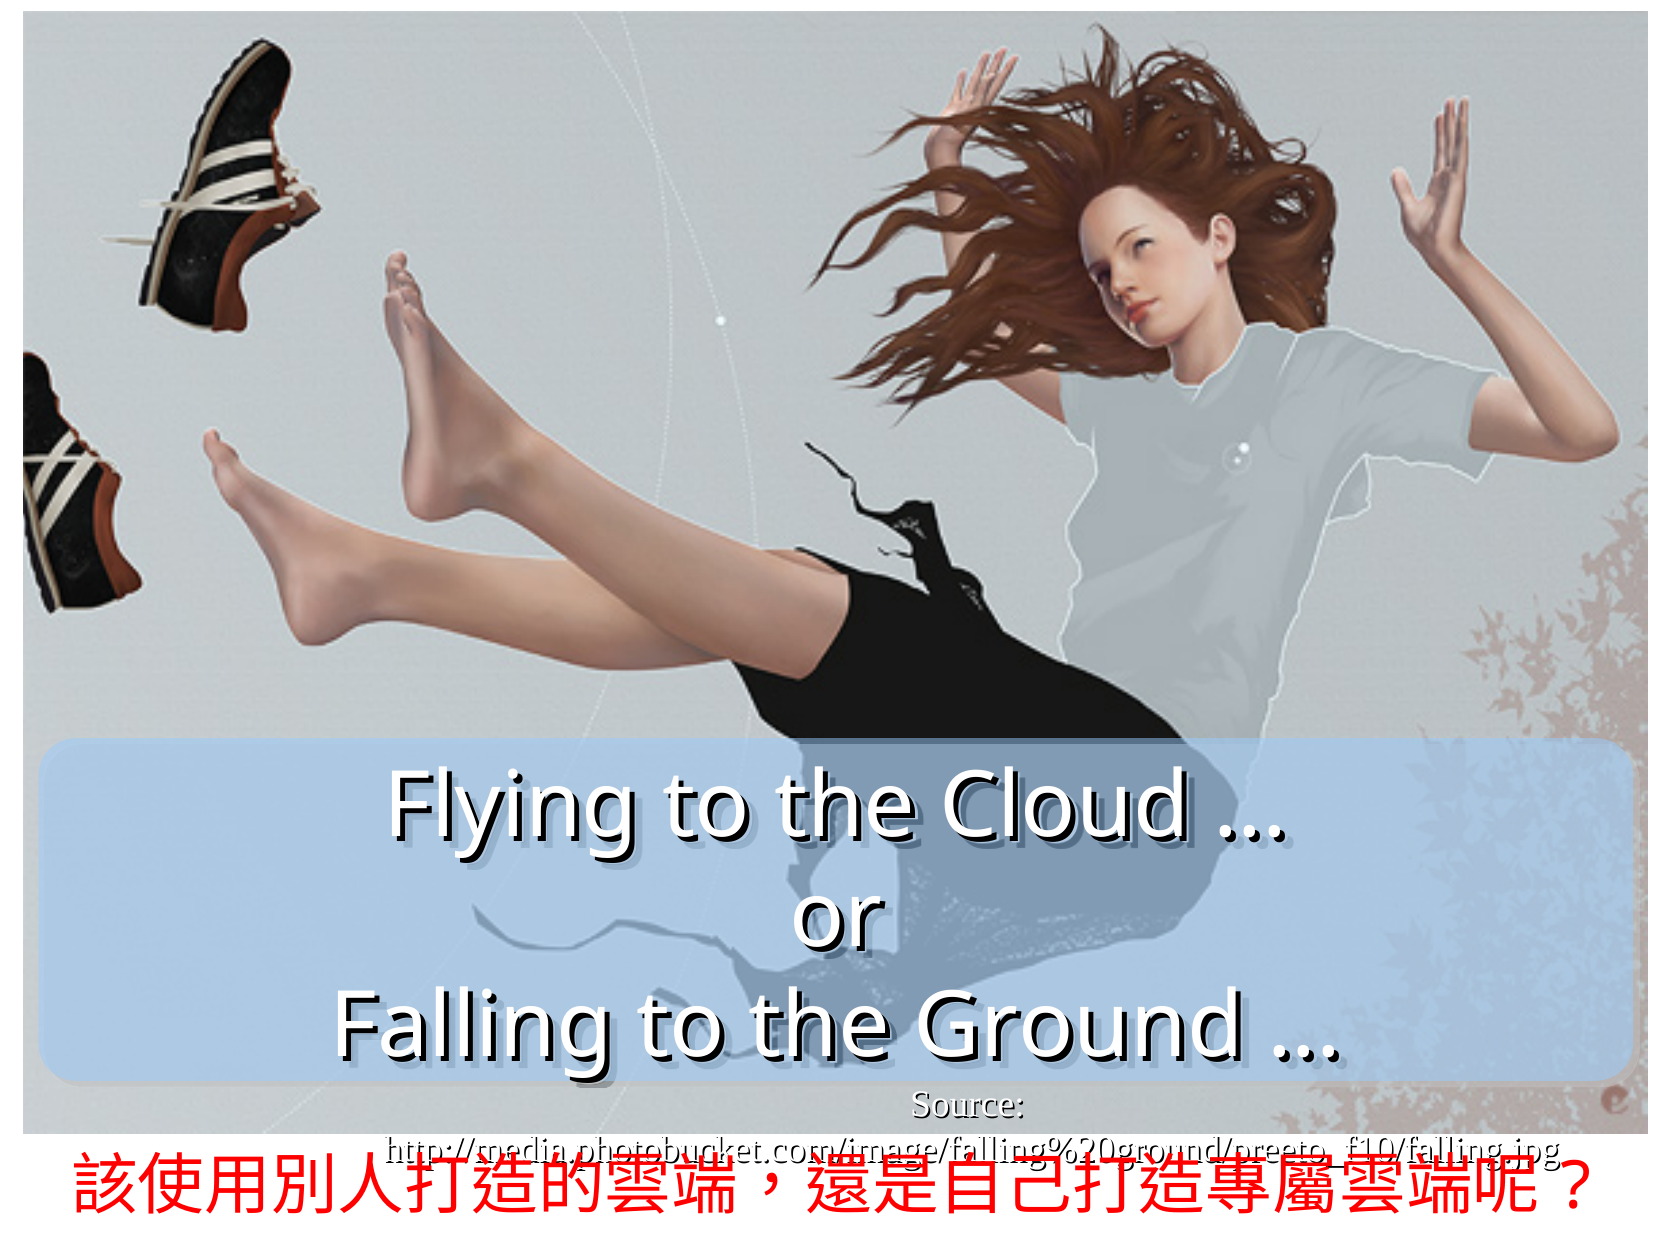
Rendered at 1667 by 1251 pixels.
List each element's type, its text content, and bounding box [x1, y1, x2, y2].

text_box 該使用別人打造的雲端，還是自己打造專屬雲端呢? [0, 1134, 1667, 1251]
picture [23, 11, 1648, 1134]
text_box Source: http://media.photobucket.com/image/falling%20ground/preeto_f10/falling.jpg [307, 1071, 1638, 1132]
text_box Flying to the Cloud ... or Falling to the Ground ... [38, 738, 1634, 1081]
